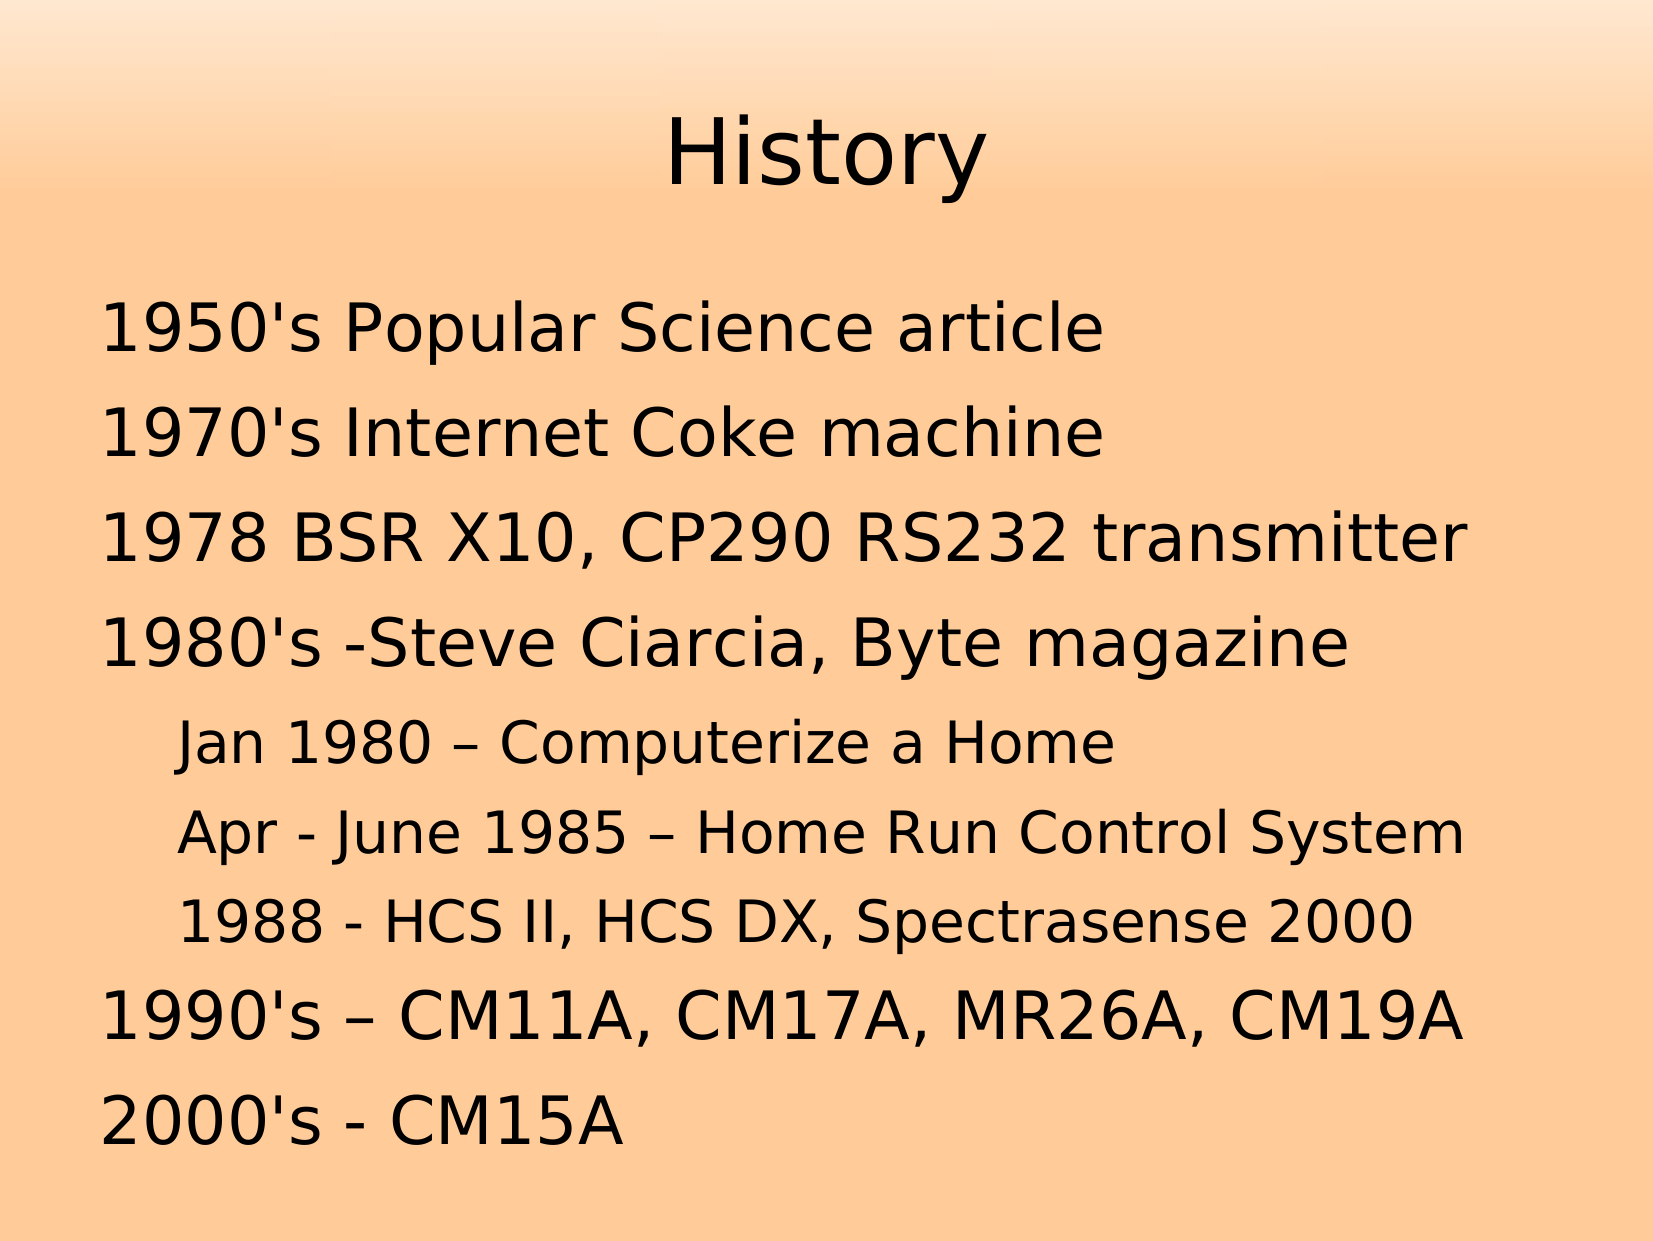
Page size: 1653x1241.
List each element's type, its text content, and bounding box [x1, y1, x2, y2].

picture [0, 0, 1653, 188]
title History [82, 56, 1571, 250]
list 1950's Popular Science article 1970's Internet Coke machine 1978 BSR X10, CP290 RS232 transmitter 1980's -Steve Ciarcia, Byte magazine Jan 1980 – Computerize a Home Apr - June 1985 – Home Run Control System 1988 - HCS II, HCS DX, Spectrasense 2000 1990's – CM11A, CM17A, MR26A, CM19A 2000's - CM15A [82, 290, 1571, 1180]
